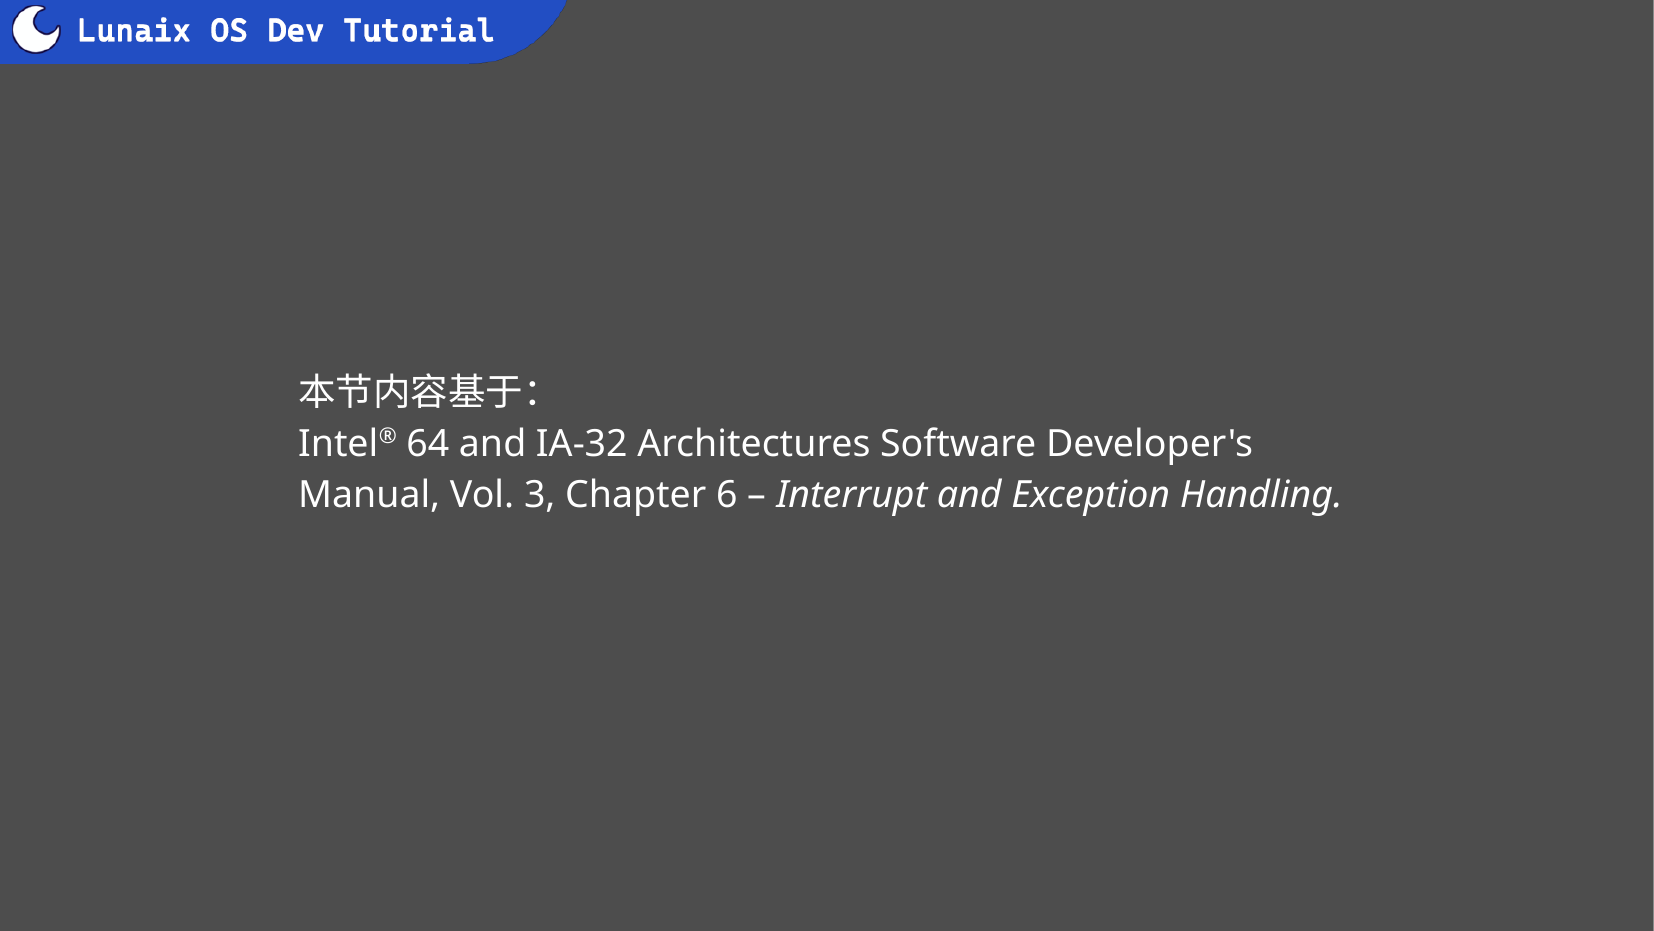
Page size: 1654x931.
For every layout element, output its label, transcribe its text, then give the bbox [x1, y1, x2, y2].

text_box 本节内容基于： Intel® 64 and IA-32 Architectures Software Developer's Manual, Vol. 3, Chapter 6 – Interrupt and Exception Handling. [283, 354, 1418, 508]
picture [0, 0, 1654, 931]
